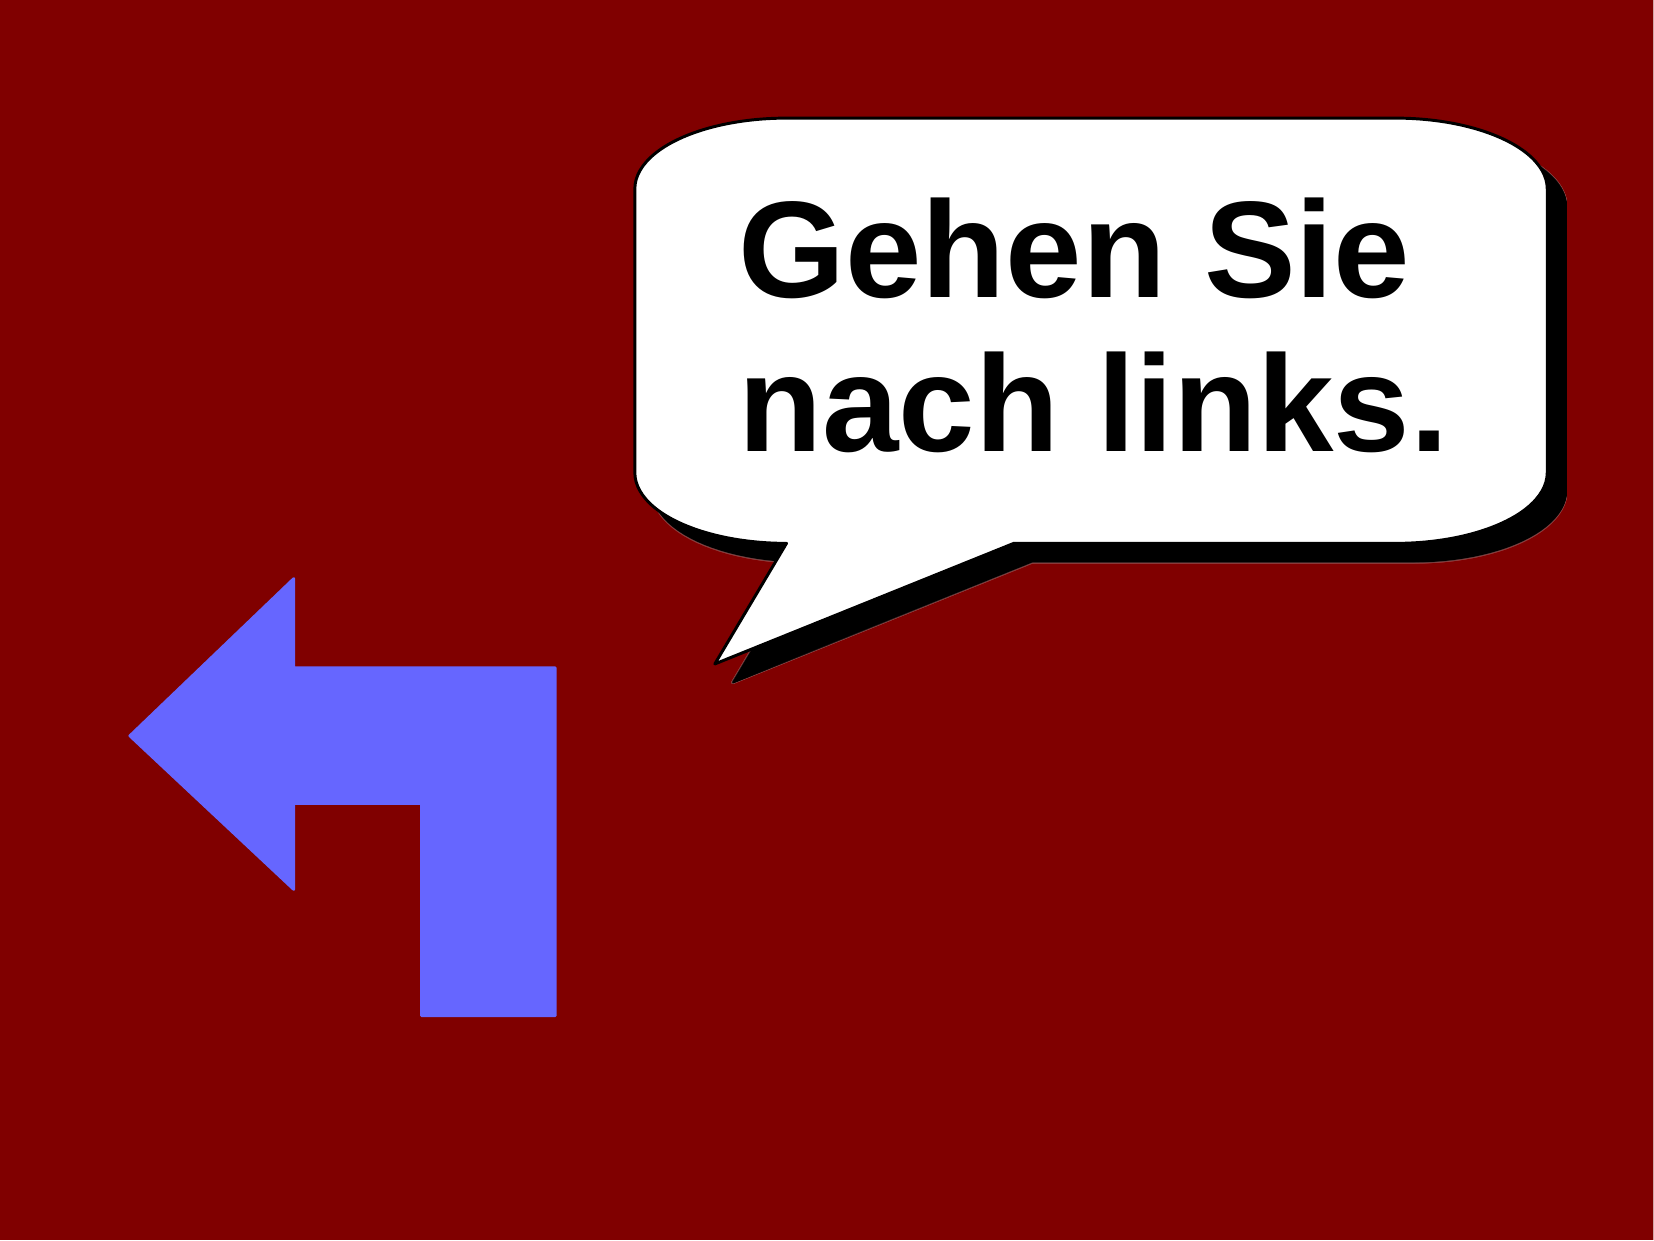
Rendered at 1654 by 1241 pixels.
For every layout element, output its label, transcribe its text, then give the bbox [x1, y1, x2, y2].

text_box [634, 118, 1548, 664]
text_box Gehen Sie nach links. [723, 165, 1492, 488]
text_box [129, 578, 556, 1016]
